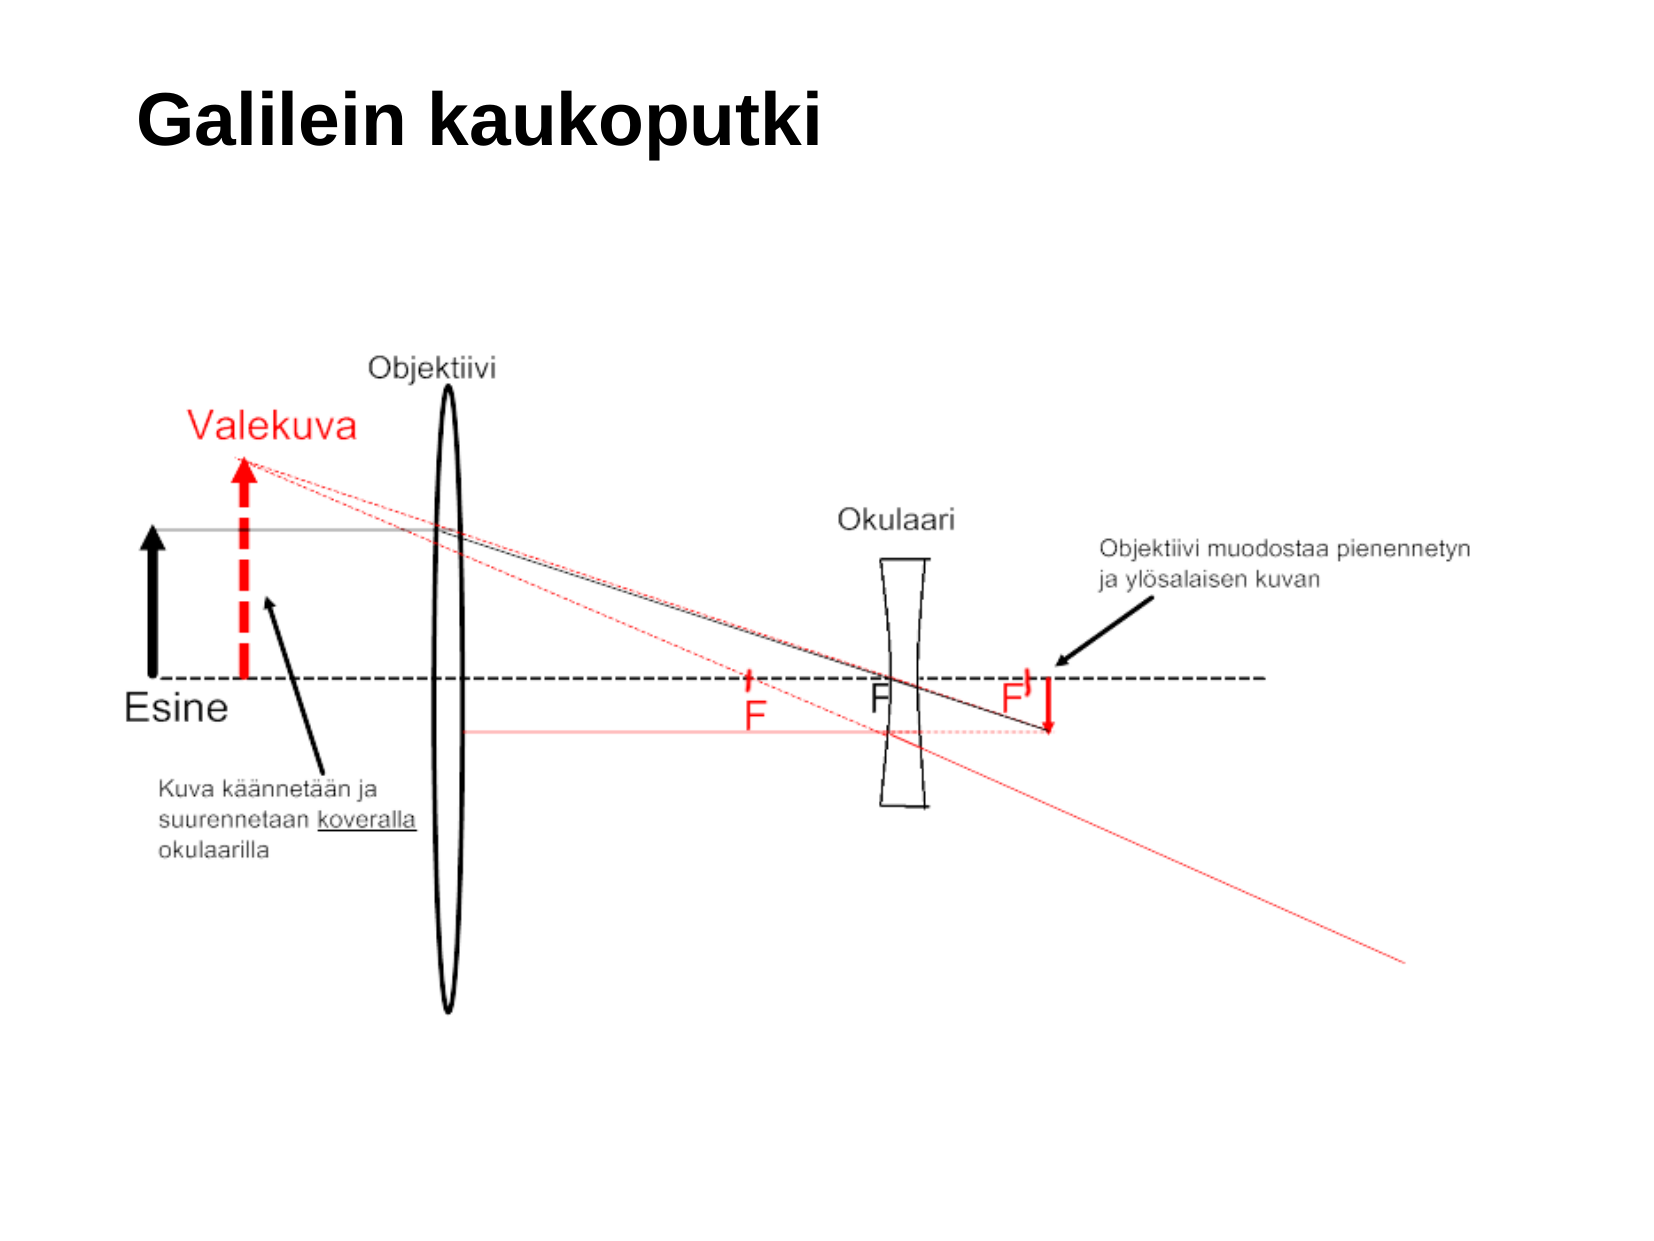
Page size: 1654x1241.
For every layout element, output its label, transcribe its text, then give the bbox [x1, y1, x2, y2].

picture [70, 295, 1546, 1046]
text_box Galilein kaukoputki [121, 66, 1028, 166]
